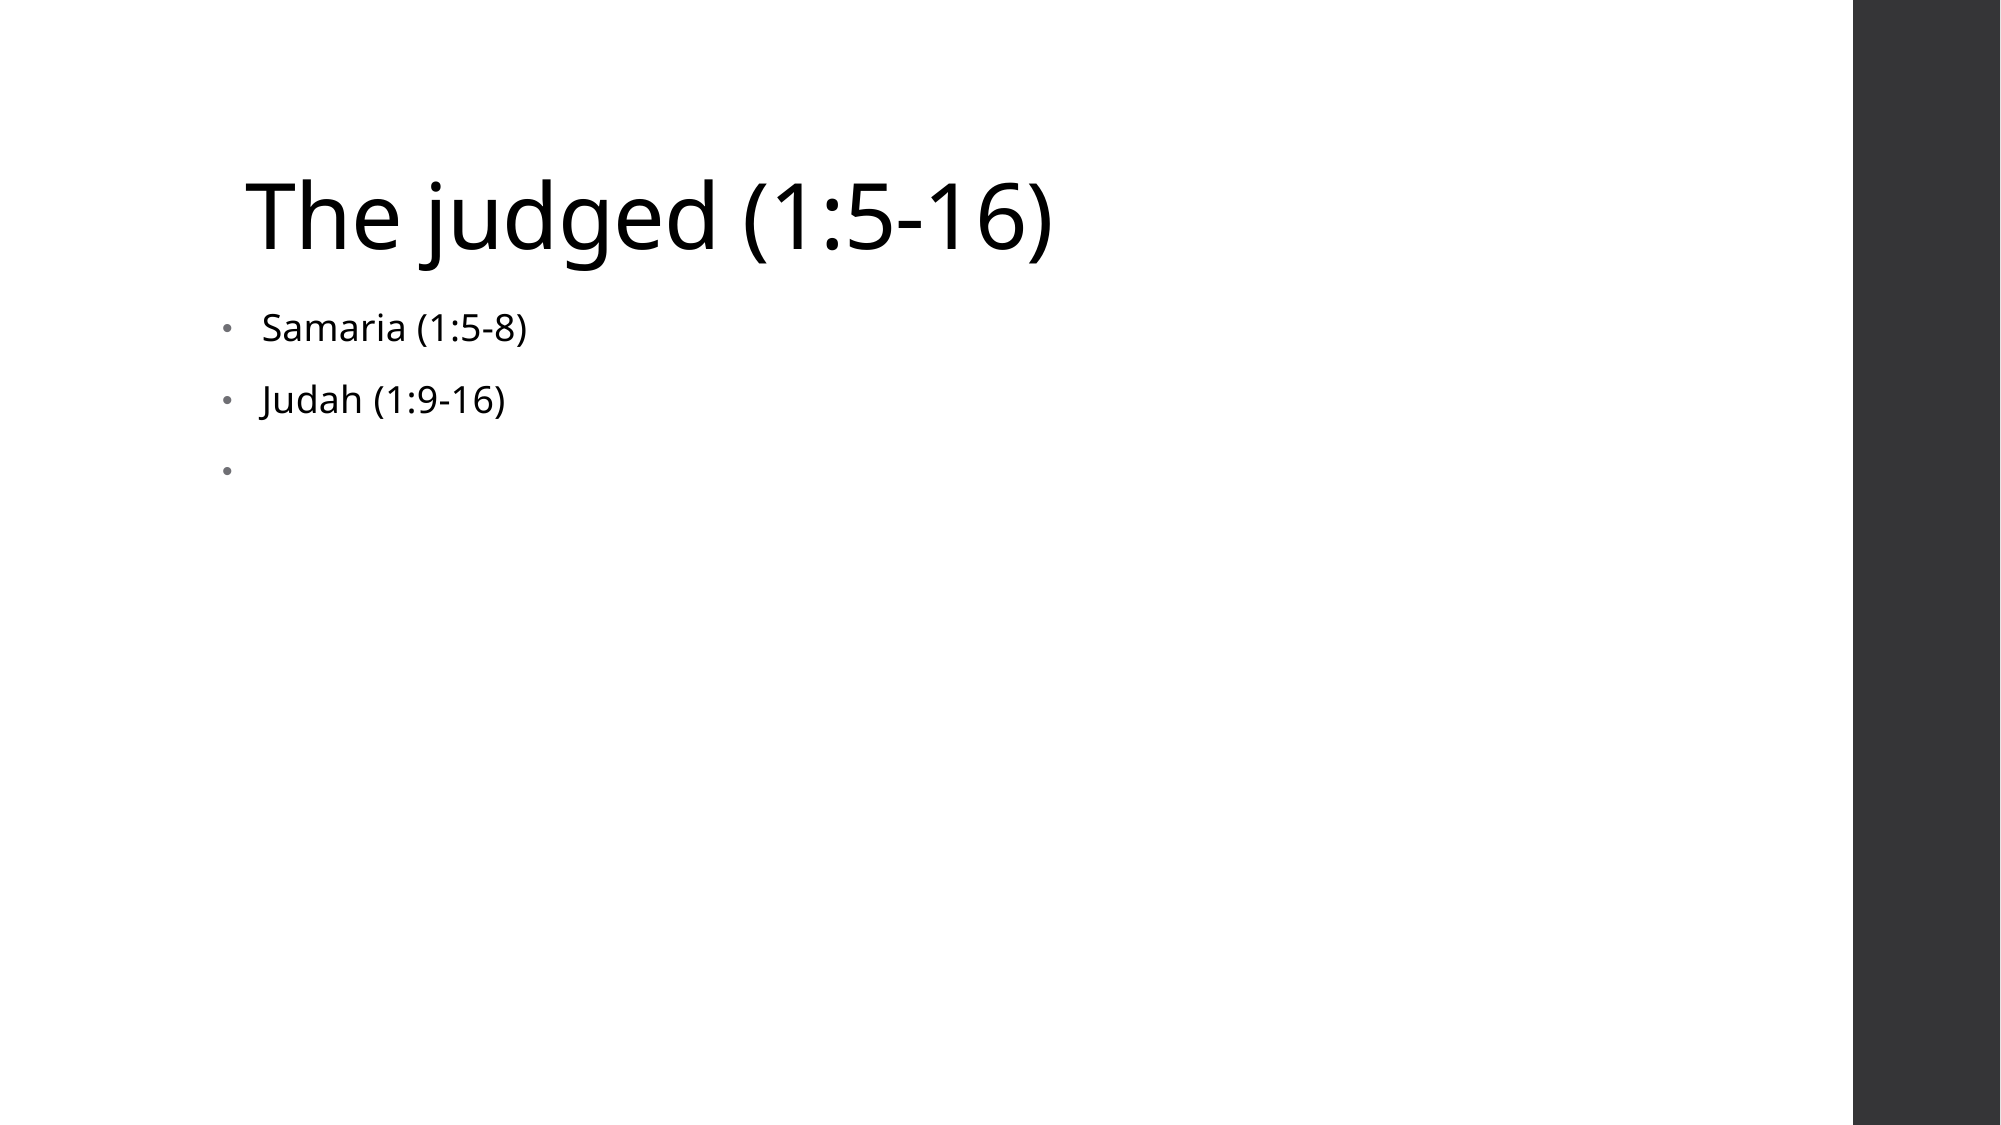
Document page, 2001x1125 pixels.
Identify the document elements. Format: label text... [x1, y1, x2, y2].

title The judged (1:5-16) [206, 60, 1797, 278]
list Samaria (1:5-8) Judah (1:9-16) [206, 299, 1617, 1014]
